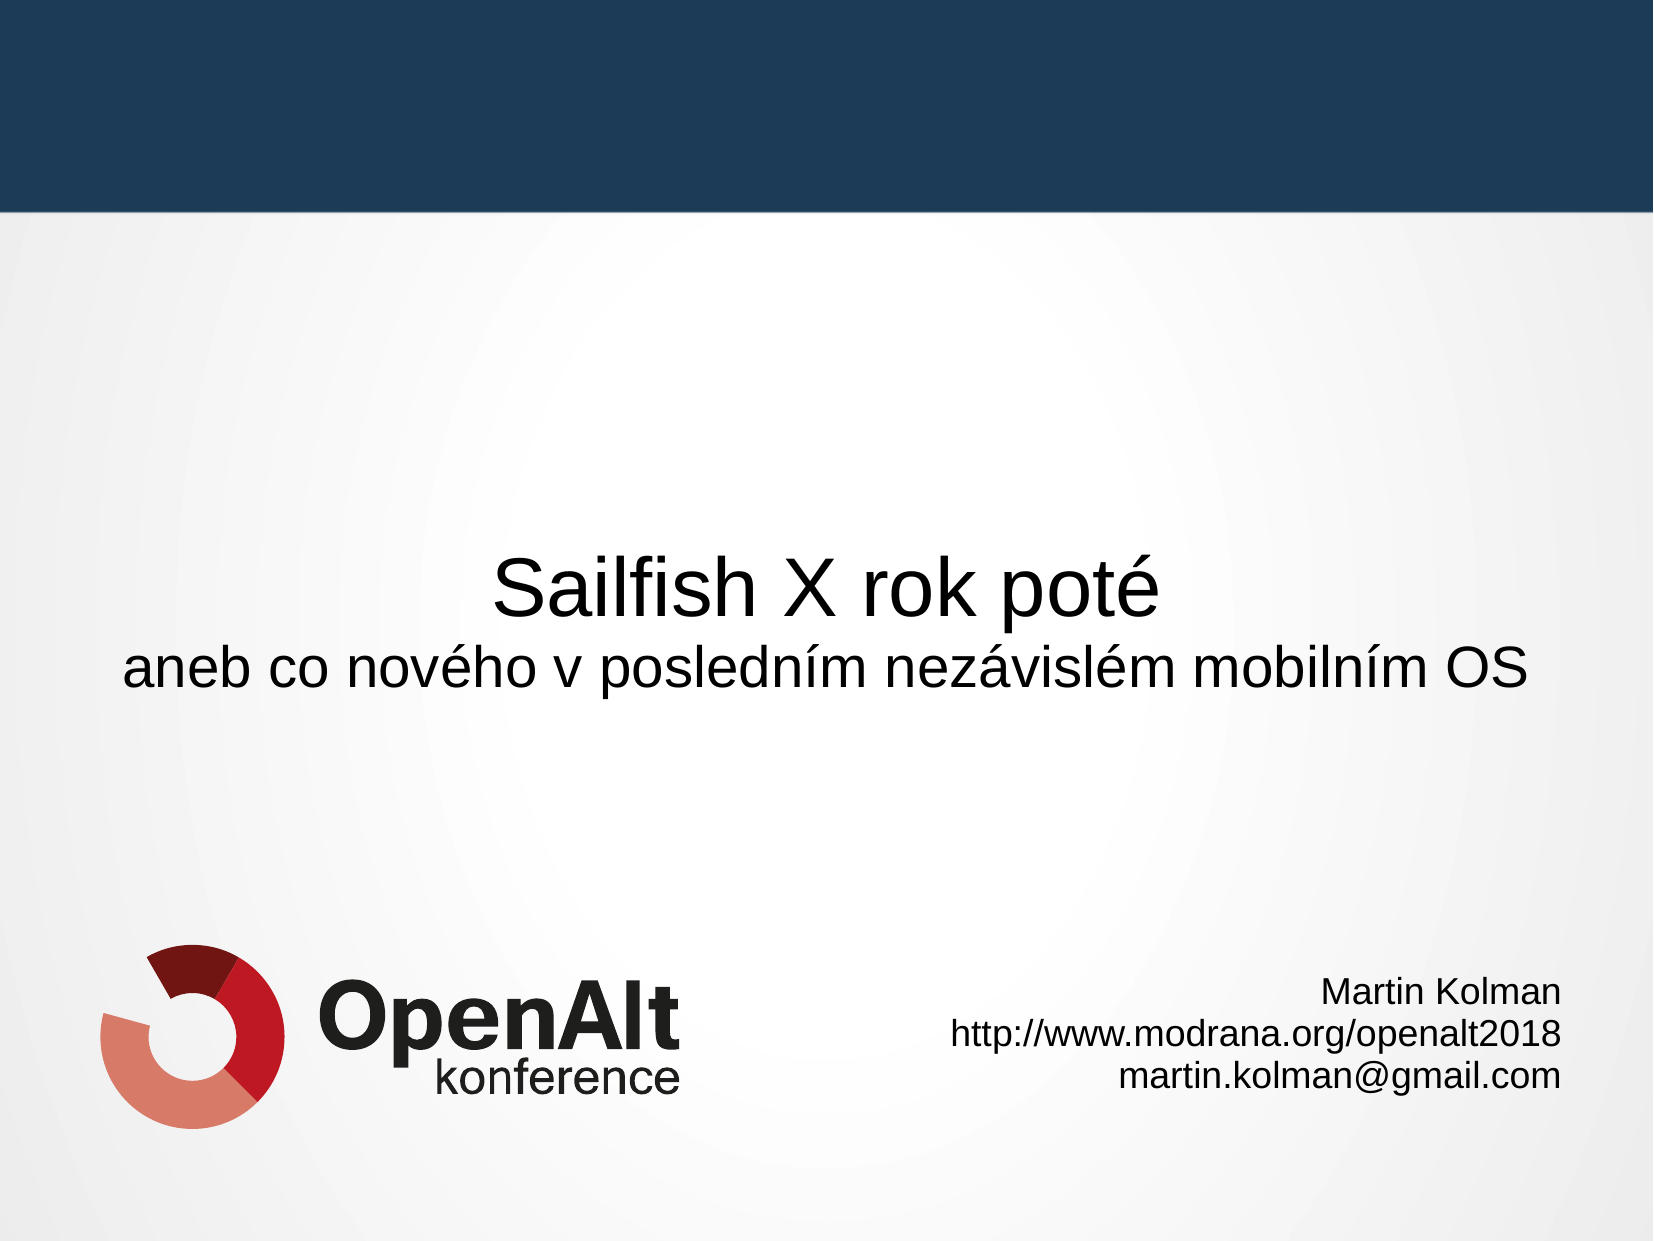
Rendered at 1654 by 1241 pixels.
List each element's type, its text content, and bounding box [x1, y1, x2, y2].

title Sailfish X rok poté aneb co nového v posledním nezávislém mobilním OS [106, 418, 1548, 822]
text_box Martin Kolman http://www.modrana.org/openalt2018 martin.kolman@gmail.com [935, 921, 1577, 1105]
picture [0, 0, 1653, 1241]
